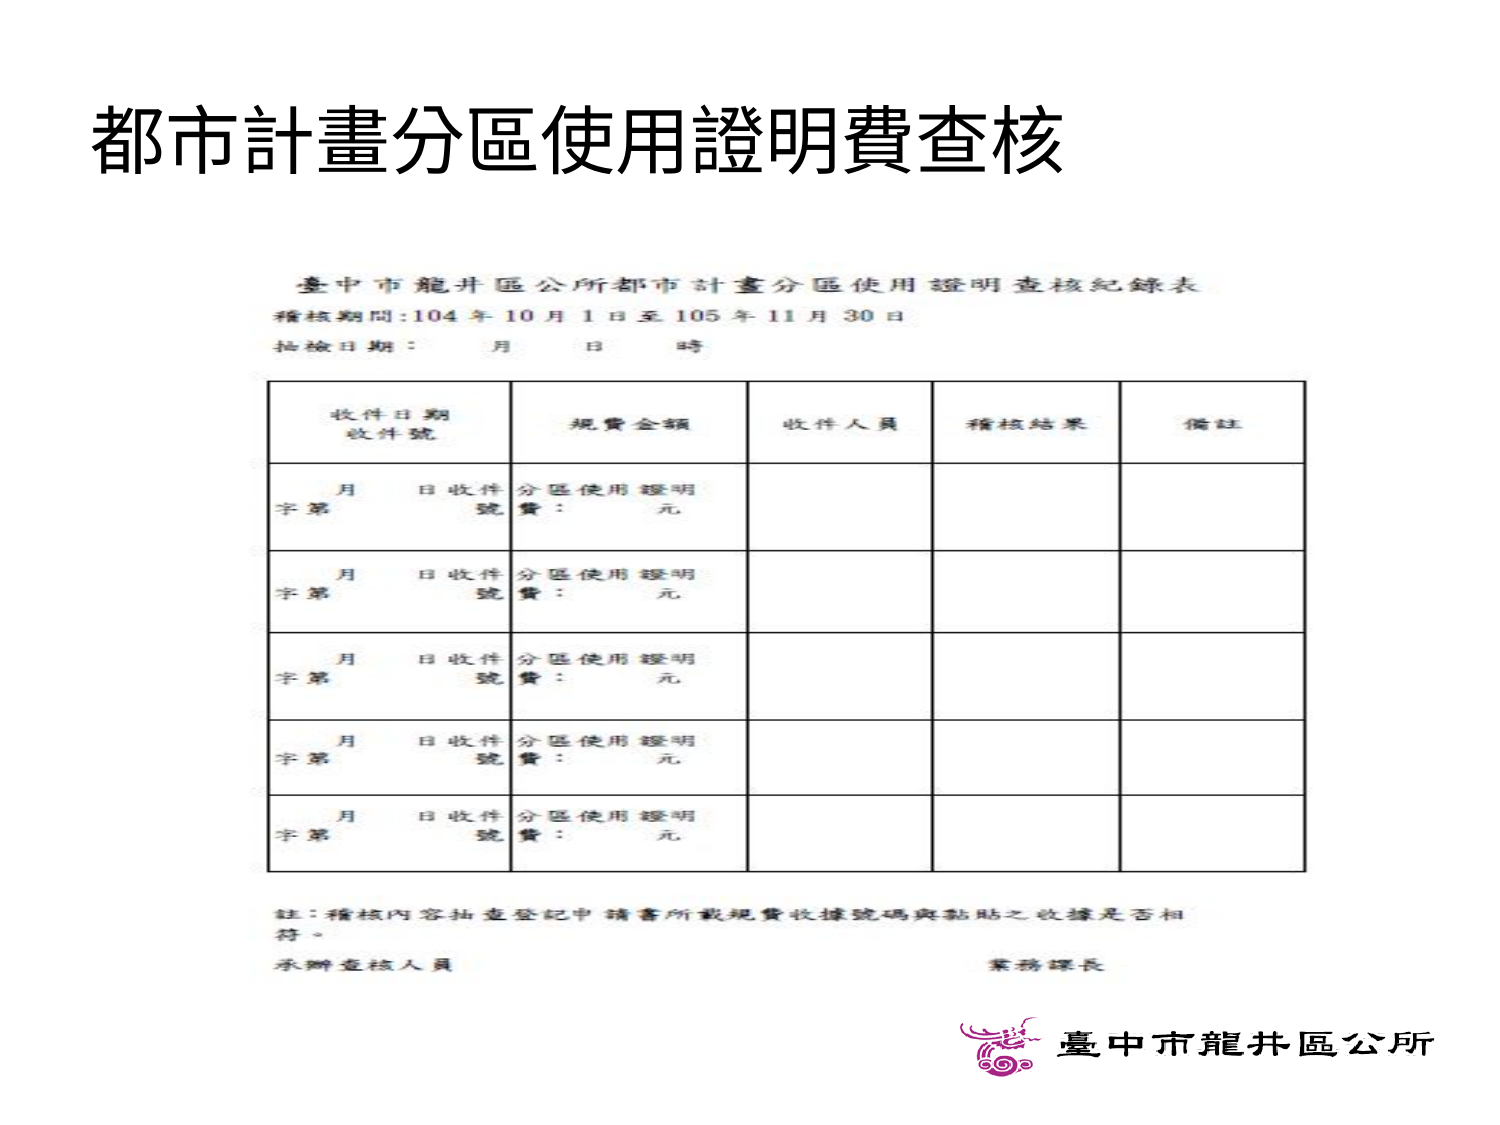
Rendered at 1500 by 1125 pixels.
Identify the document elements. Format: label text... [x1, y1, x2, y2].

title 都市計畫分區使用證明費查核 [75, 45, 1426, 233]
picture [112, 262, 1365, 1005]
